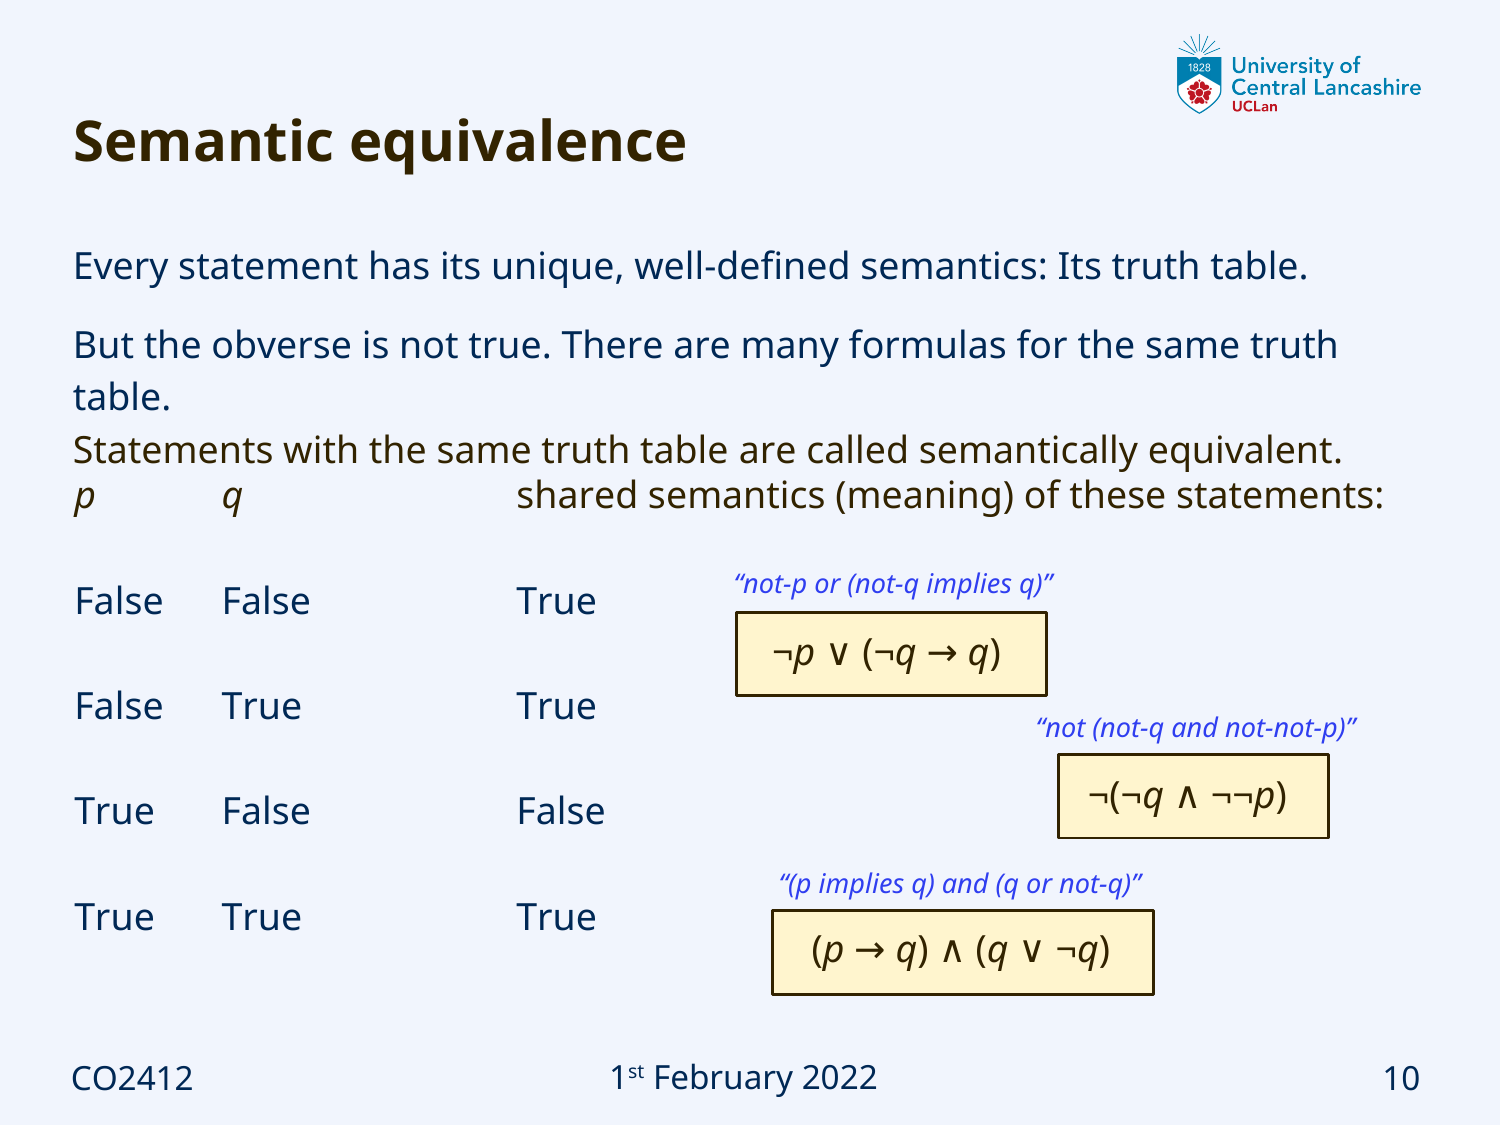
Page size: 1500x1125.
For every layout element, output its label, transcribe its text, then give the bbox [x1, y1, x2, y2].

text_box ¬p ∨ (¬q → q) [734, 620, 1039, 681]
text_box “not-p or (not-q implies q)” [631, 559, 1155, 607]
text_box [736, 612, 1047, 696]
text_box (p → q) ∧ (q ∨ ¬q) [741, 917, 1181, 978]
text_box [772, 910, 1154, 917]
text_box [772, 978, 1154, 995]
text_box p q shared semantics (meaning) of these statements: False False True False True True True False False True True True [59, 426, 1405, 998]
title Semantic equivalence [58, 54, 1500, 224]
text_box “not (not-q and not-not-p)” [933, 702, 1458, 750]
picture [1177, 34, 1421, 54]
text_box [1058, 754, 1329, 838]
text_box “(p implies q) and (q or not-q)” [697, 858, 1222, 907]
text_box ¬(¬q ∧ ¬¬p) [1049, 764, 1326, 825]
text_box Every statement has its unique, well-defined semantics: Its truth table. But the obverse is not true. There are many formulas for the same truth table. Statements with the same truth table are called semantically equivalent. [58, 226, 1464, 426]
